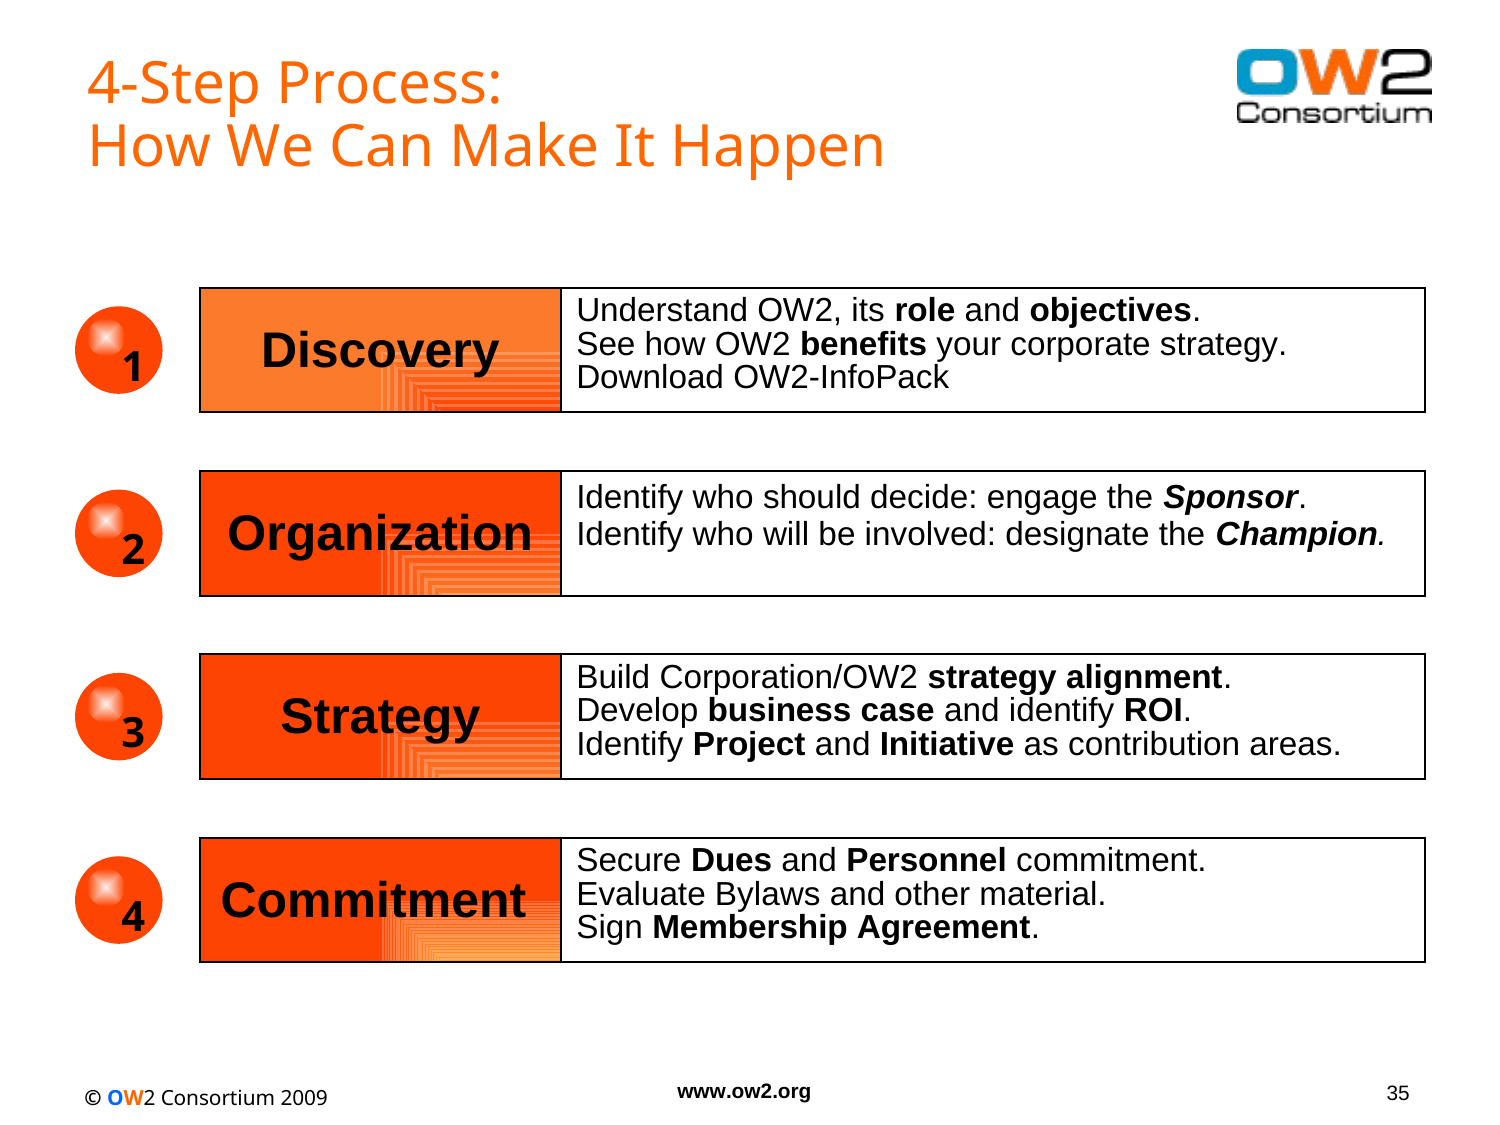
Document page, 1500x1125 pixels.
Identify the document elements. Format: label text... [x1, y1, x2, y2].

picture [1237, 49, 1432, 123]
text_box Secure Dues and Personnel commitment. Evaluate Bylaws and other material. Sign Membership Agreement. [561, 837, 1425, 963]
picture [1250, 60, 1284, 86]
text_box Identify who should decide: engage the Sponsor. Identify who will be involved: designate the Champion. [561, 471, 1425, 596]
text_box Strategy [200, 654, 561, 779]
title 4-Step Process: How We Can Make It Happen [87, 45, 1063, 213]
text_box [75, 489, 157, 576]
text_box 3 [106, 695, 161, 768]
text_box Commitment [200, 837, 561, 963]
text_box [75, 856, 157, 942]
text_box Understand OW2, its role and objectives. See how OW2 benefits your corporate strategy. Download OW2-InfoPack [561, 287, 1425, 413]
text_box Discovery [200, 287, 561, 413]
text_box 2 [106, 512, 161, 585]
text_box [75, 306, 157, 392]
text_box Organization [200, 471, 561, 596]
text_box 4 [106, 878, 161, 951]
text_box 1 [106, 328, 161, 401]
text_box Build Corporation/OW2 strategy alignment. Develop business case and identify ROI. Identify Project and Initiative as contribution areas. [561, 654, 1425, 779]
text_box [75, 672, 157, 759]
picture [1237, 49, 1249, 59]
